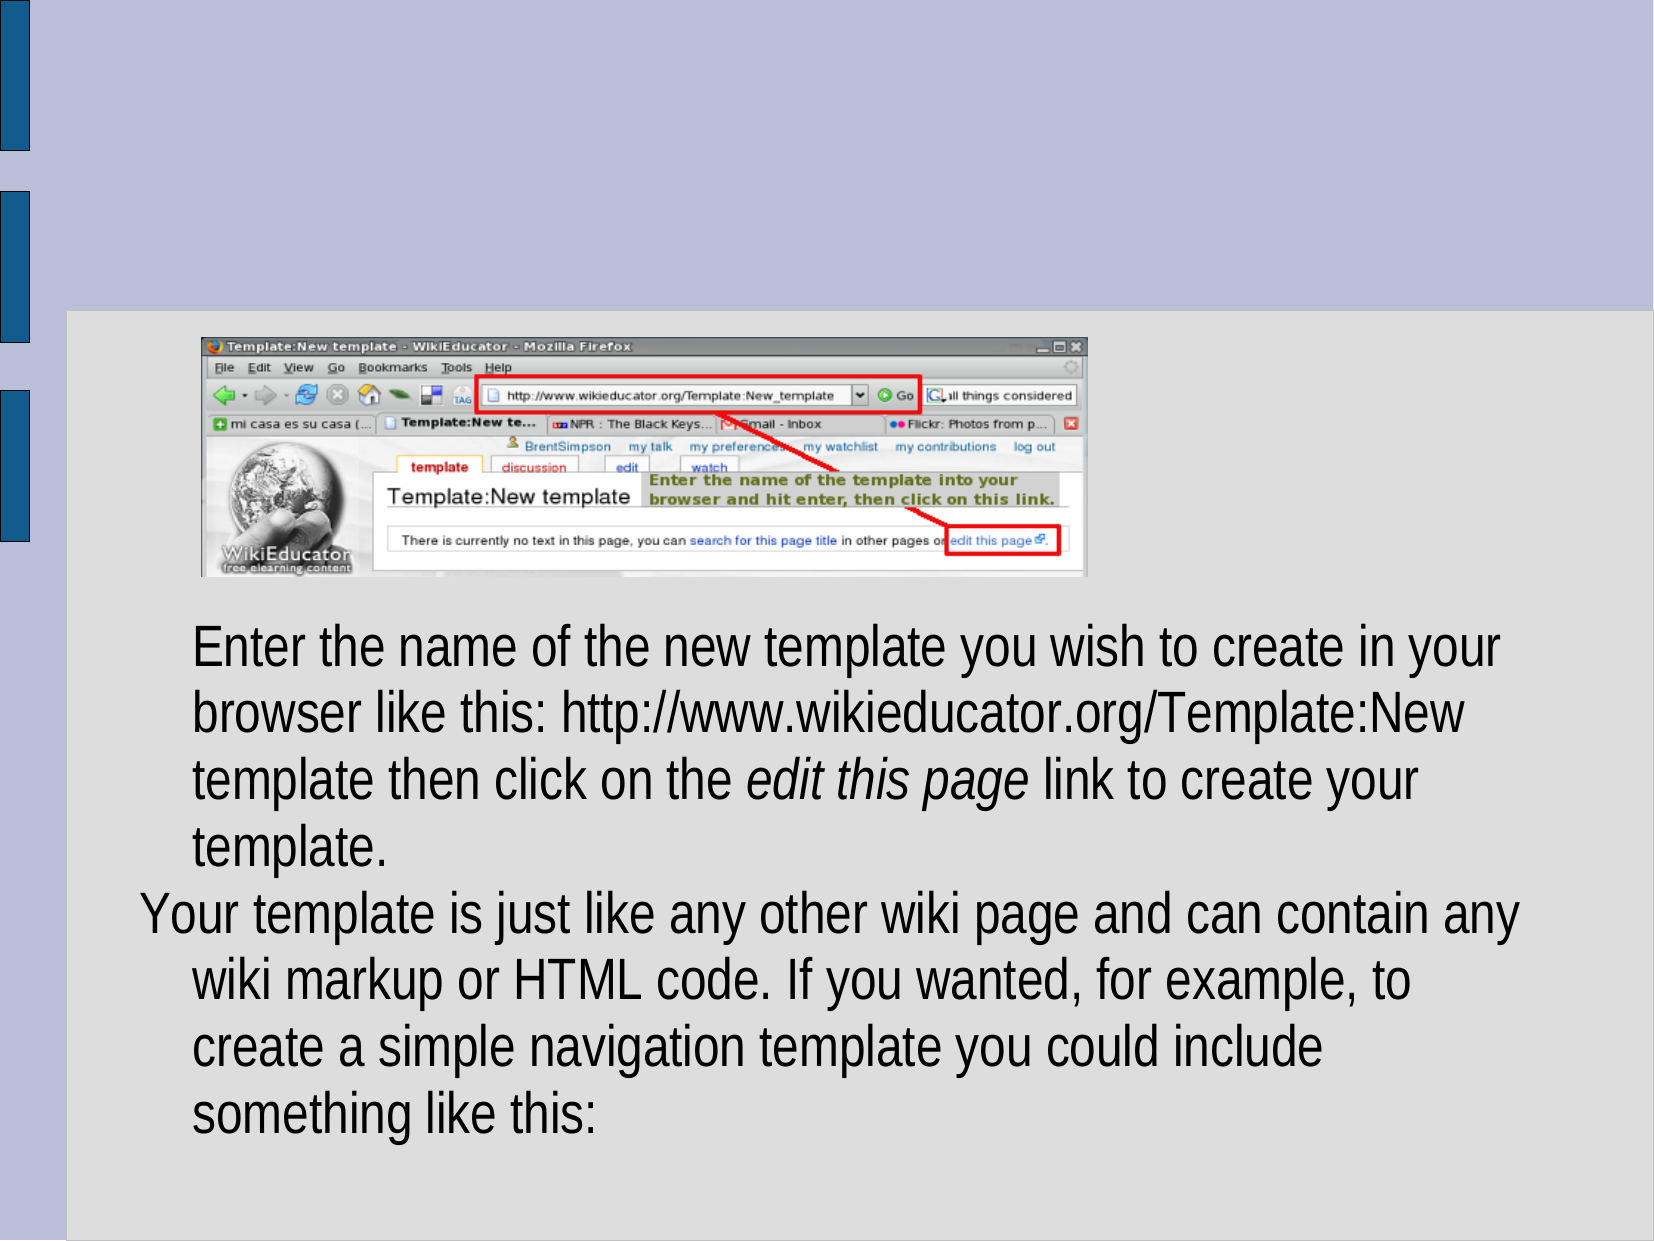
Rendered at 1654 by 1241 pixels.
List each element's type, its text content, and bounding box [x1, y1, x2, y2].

list Enter the name of the new template you wish to create in your browser like this: http://www.wikieducator.org/Template:New template then click on the edit this page link to create your template. Your template is just like any other wiki page and can contain any wiki markup or HTML code. If you wanted, for example, to create a simple navigation template you could include something like this: [121, 344, 1534, 1140]
picture [201, 337, 1088, 577]
